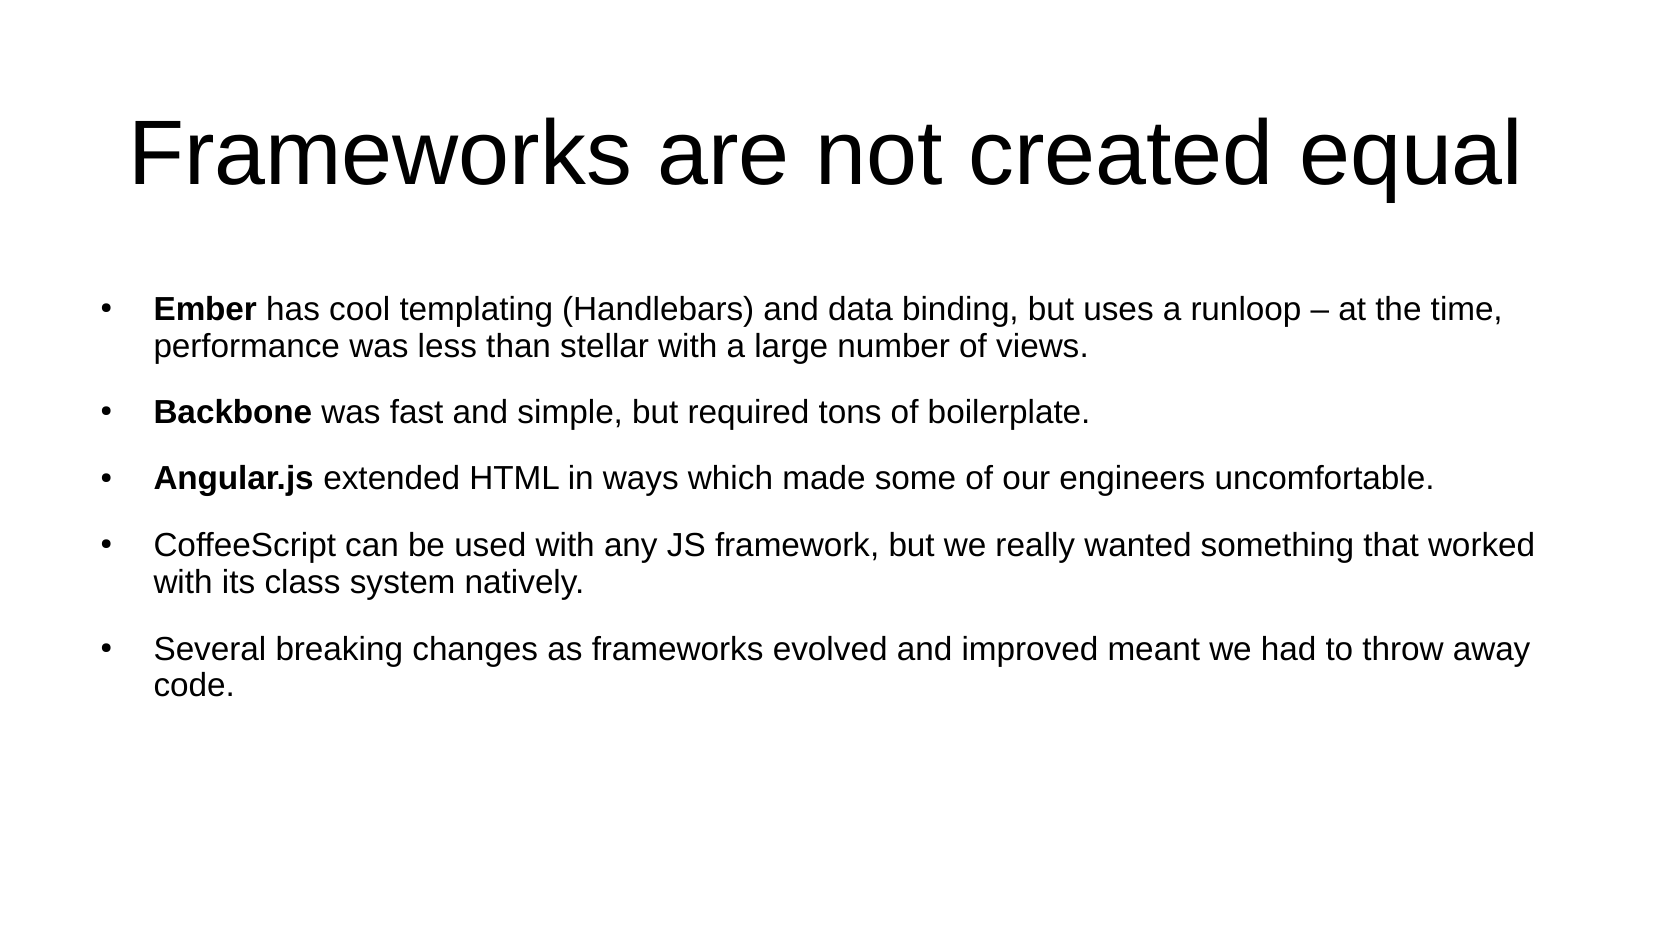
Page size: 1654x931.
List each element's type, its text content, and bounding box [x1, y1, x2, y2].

title Frameworks are not created equal [82, 49, 1571, 257]
list Ember has cool templating (Handlebars) and data binding, but uses a runloop – at the time, performance was less than stellar with a large number of views. Backbone was fast and simple, but required tons of boilerplate. Angular.js extended HTML in ways which made some of our engineers uncomfortable. CoffeeScript can be used with any JS framework, but we really wanted something that worked with its class system natively. Several breaking changes as frameworks evolved and improved meant we had to throw away code. [82, 290, 1538, 931]
